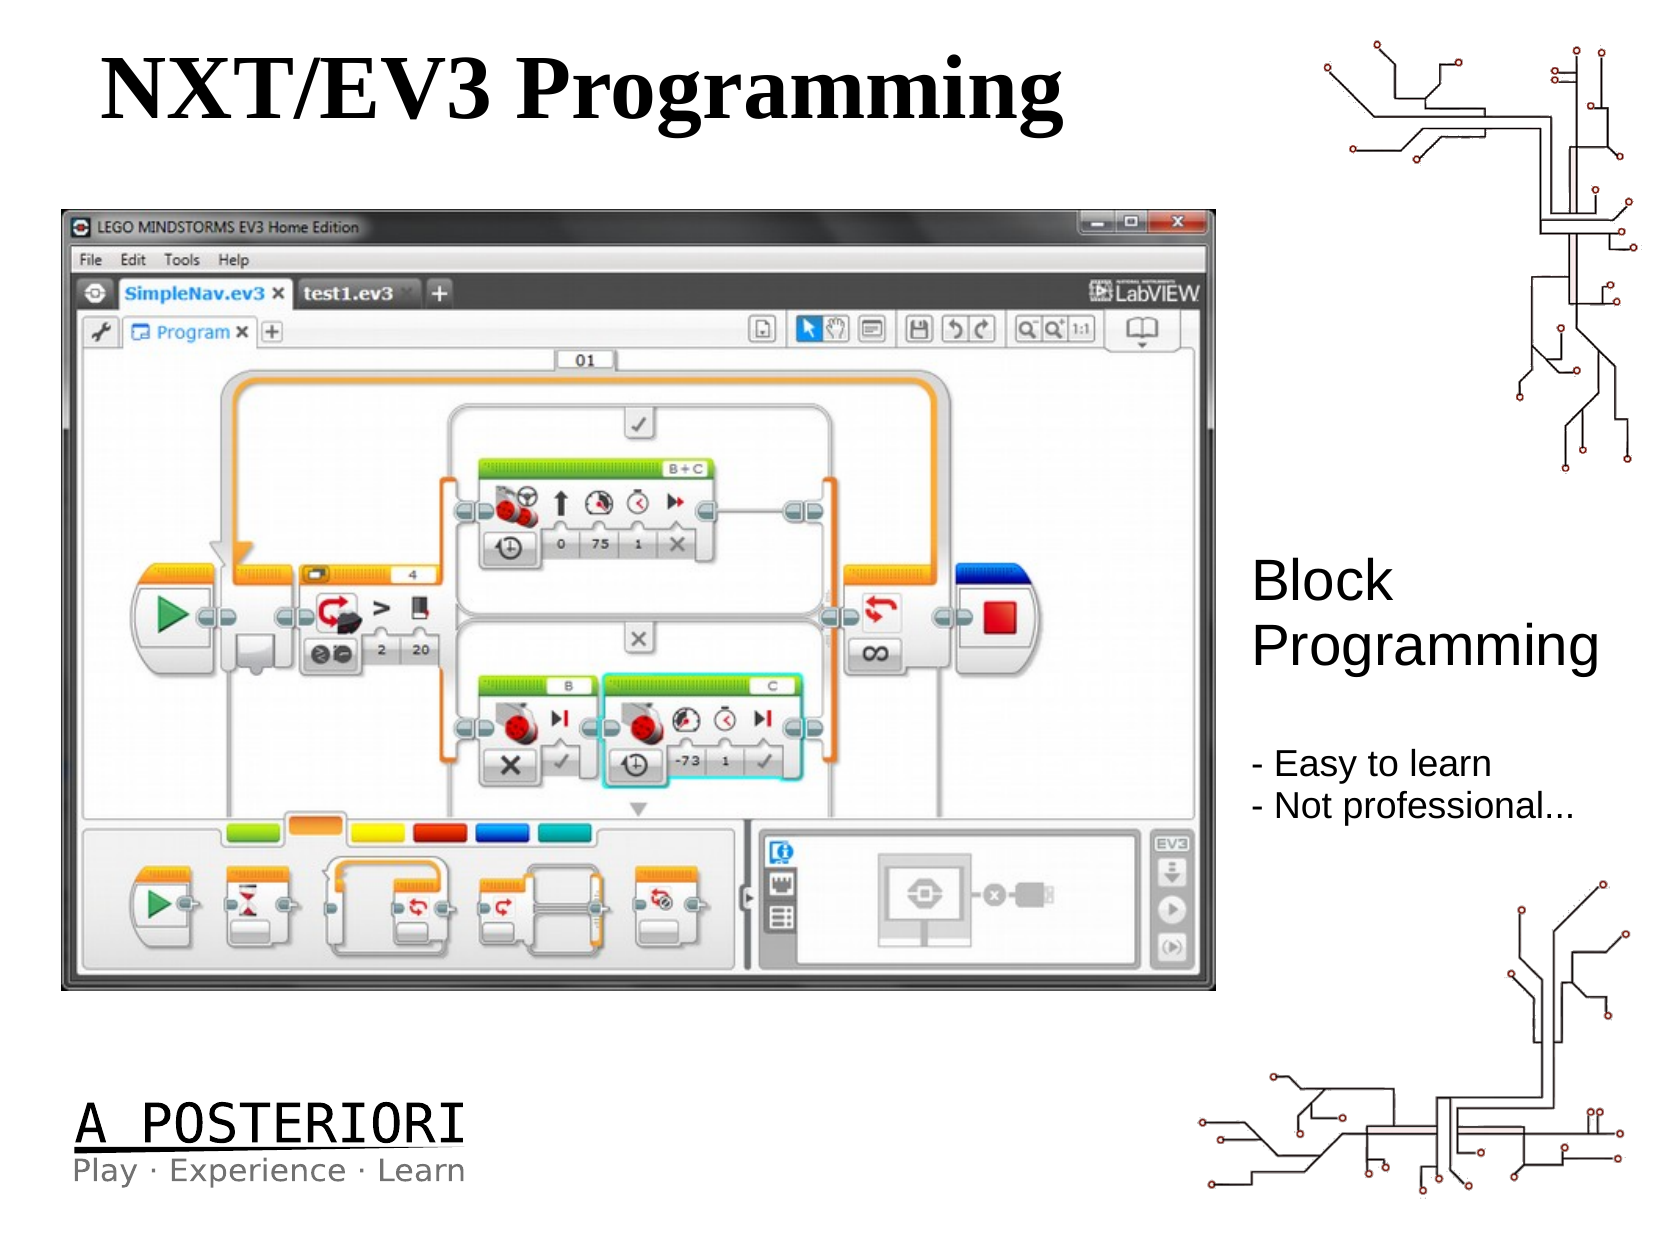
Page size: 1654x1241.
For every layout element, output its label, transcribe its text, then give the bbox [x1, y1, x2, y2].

picture [1305, 35, 1643, 496]
title NXT/EV3 Programming [11, 10, 1156, 166]
picture [73, 1101, 466, 1189]
picture [61, 209, 1636, 1201]
text_box Block Programming - Easy to learn - Not professional... [1236, 540, 1630, 834]
